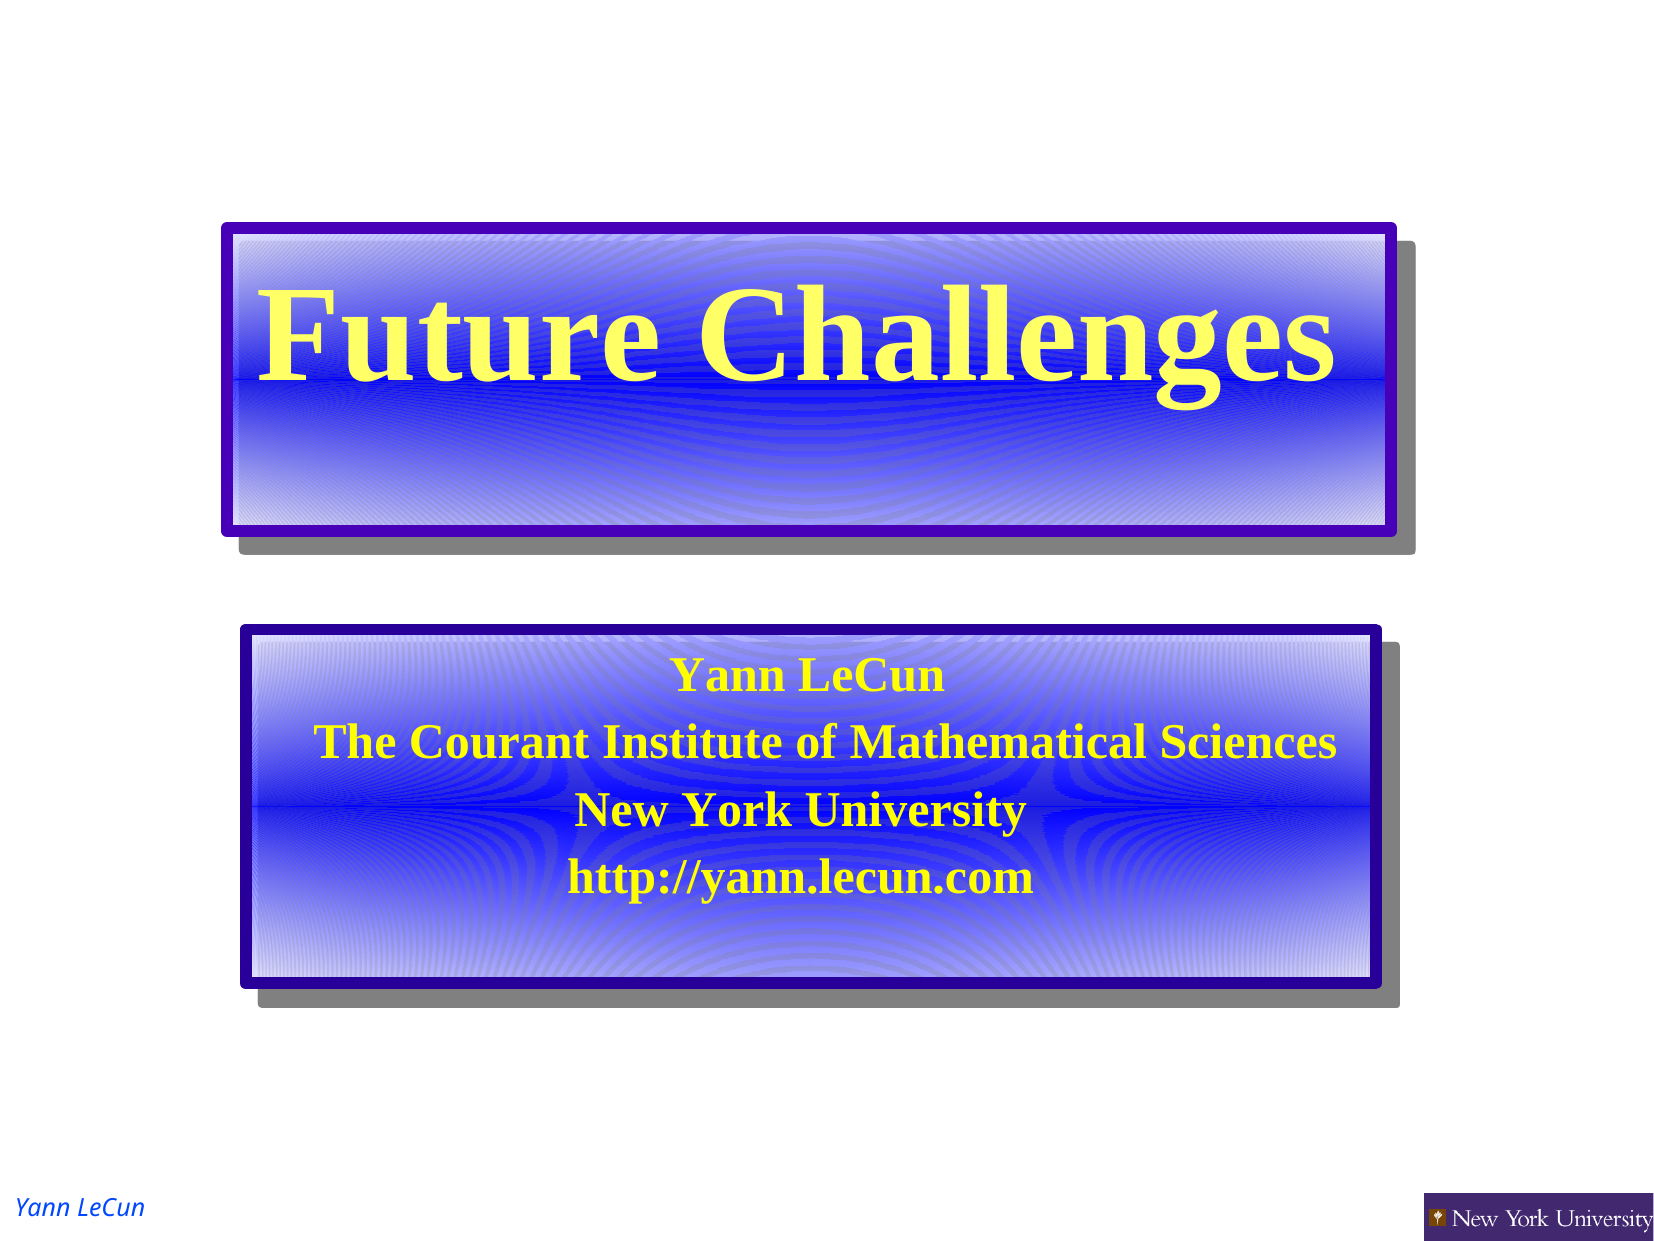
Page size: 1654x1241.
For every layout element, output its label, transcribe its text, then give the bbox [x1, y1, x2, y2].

picture [1424, 1193, 1654, 1241]
text_box Future Challenges [226, 228, 1392, 531]
text_box Yann LeCun The Courant Institute of Mathematical Sciences New York University http://yann.lecun.com [245, 629, 1376, 984]
